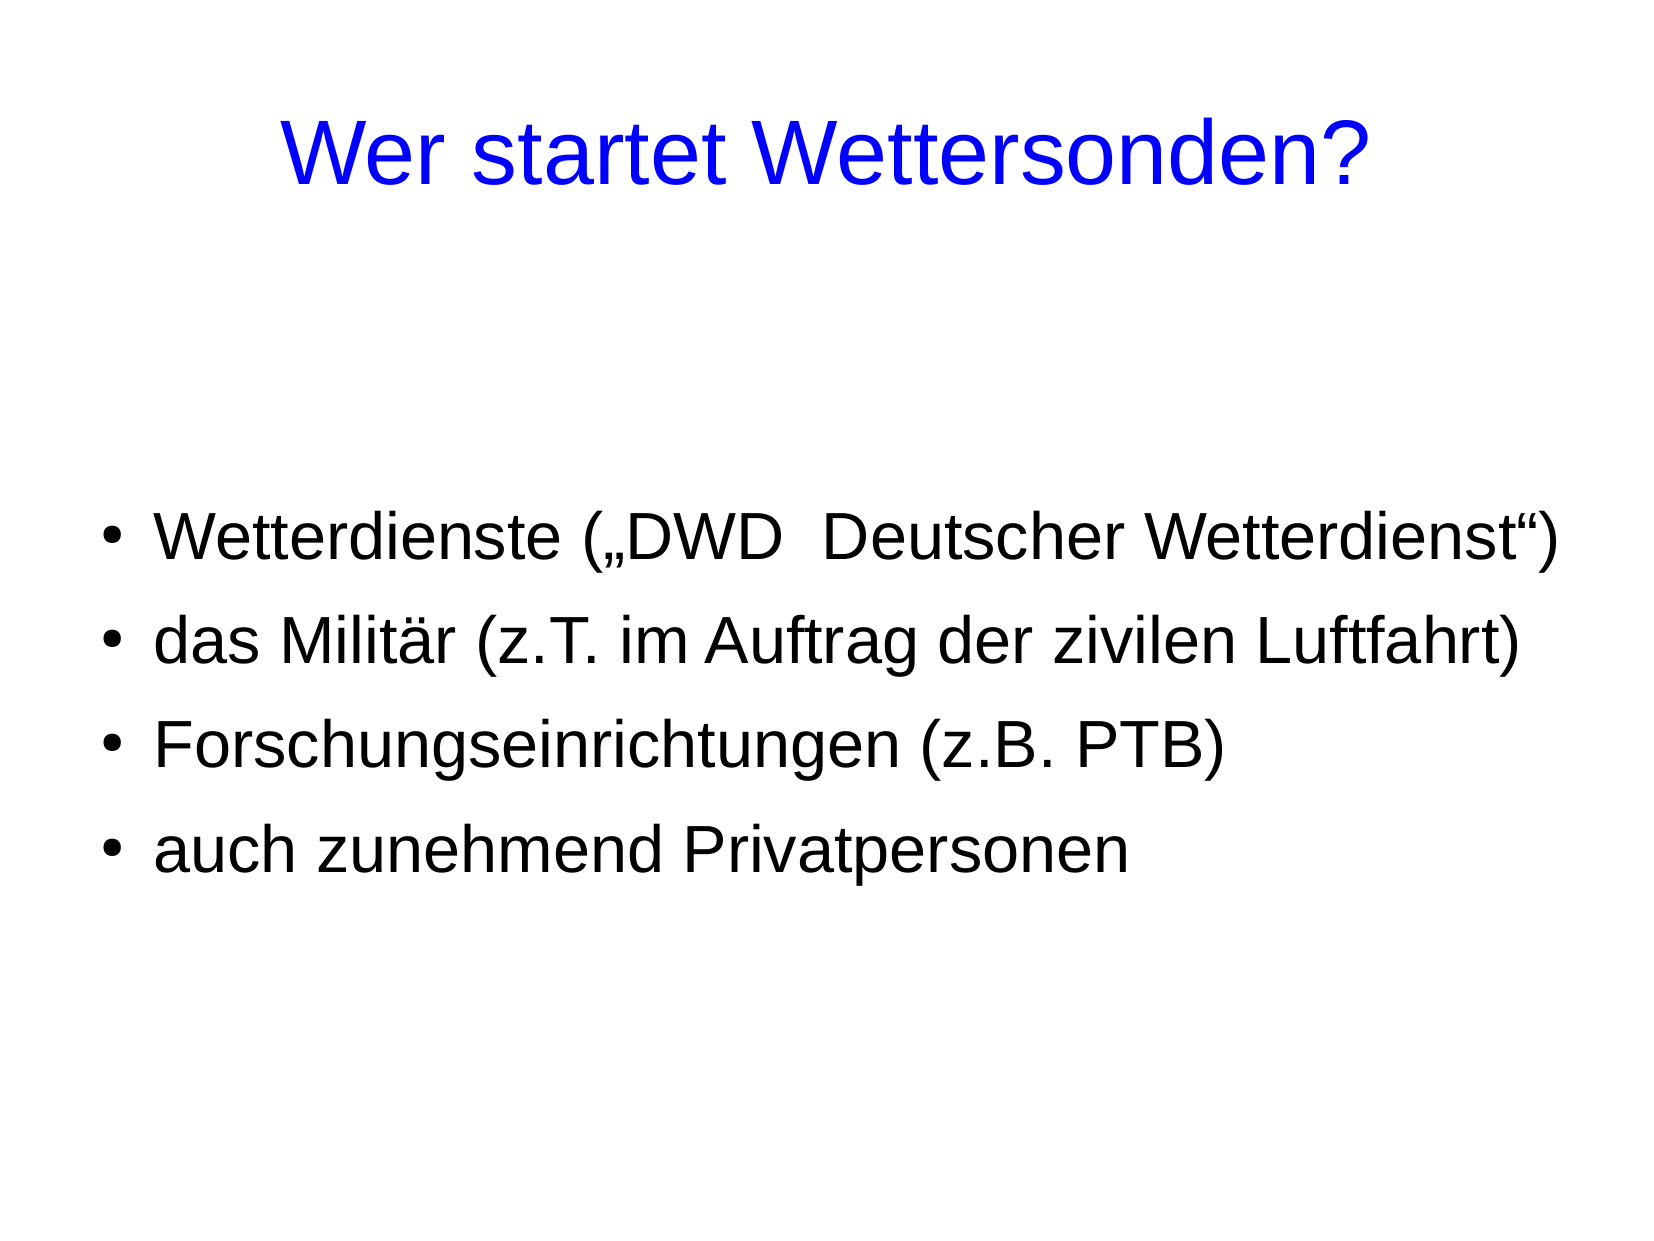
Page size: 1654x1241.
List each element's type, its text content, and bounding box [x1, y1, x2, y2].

title Wer startet Wettersonden? [82, 49, 1571, 257]
list Wetterdienste („DWD Deutscher Wetterdienst“) das Militär (z.T. im Auftrag der zivilen Luftfahrt) Forschungseinrichtungen (z.B. PTB) auch zunehmend Privatpersonen [82, 290, 1571, 1010]
